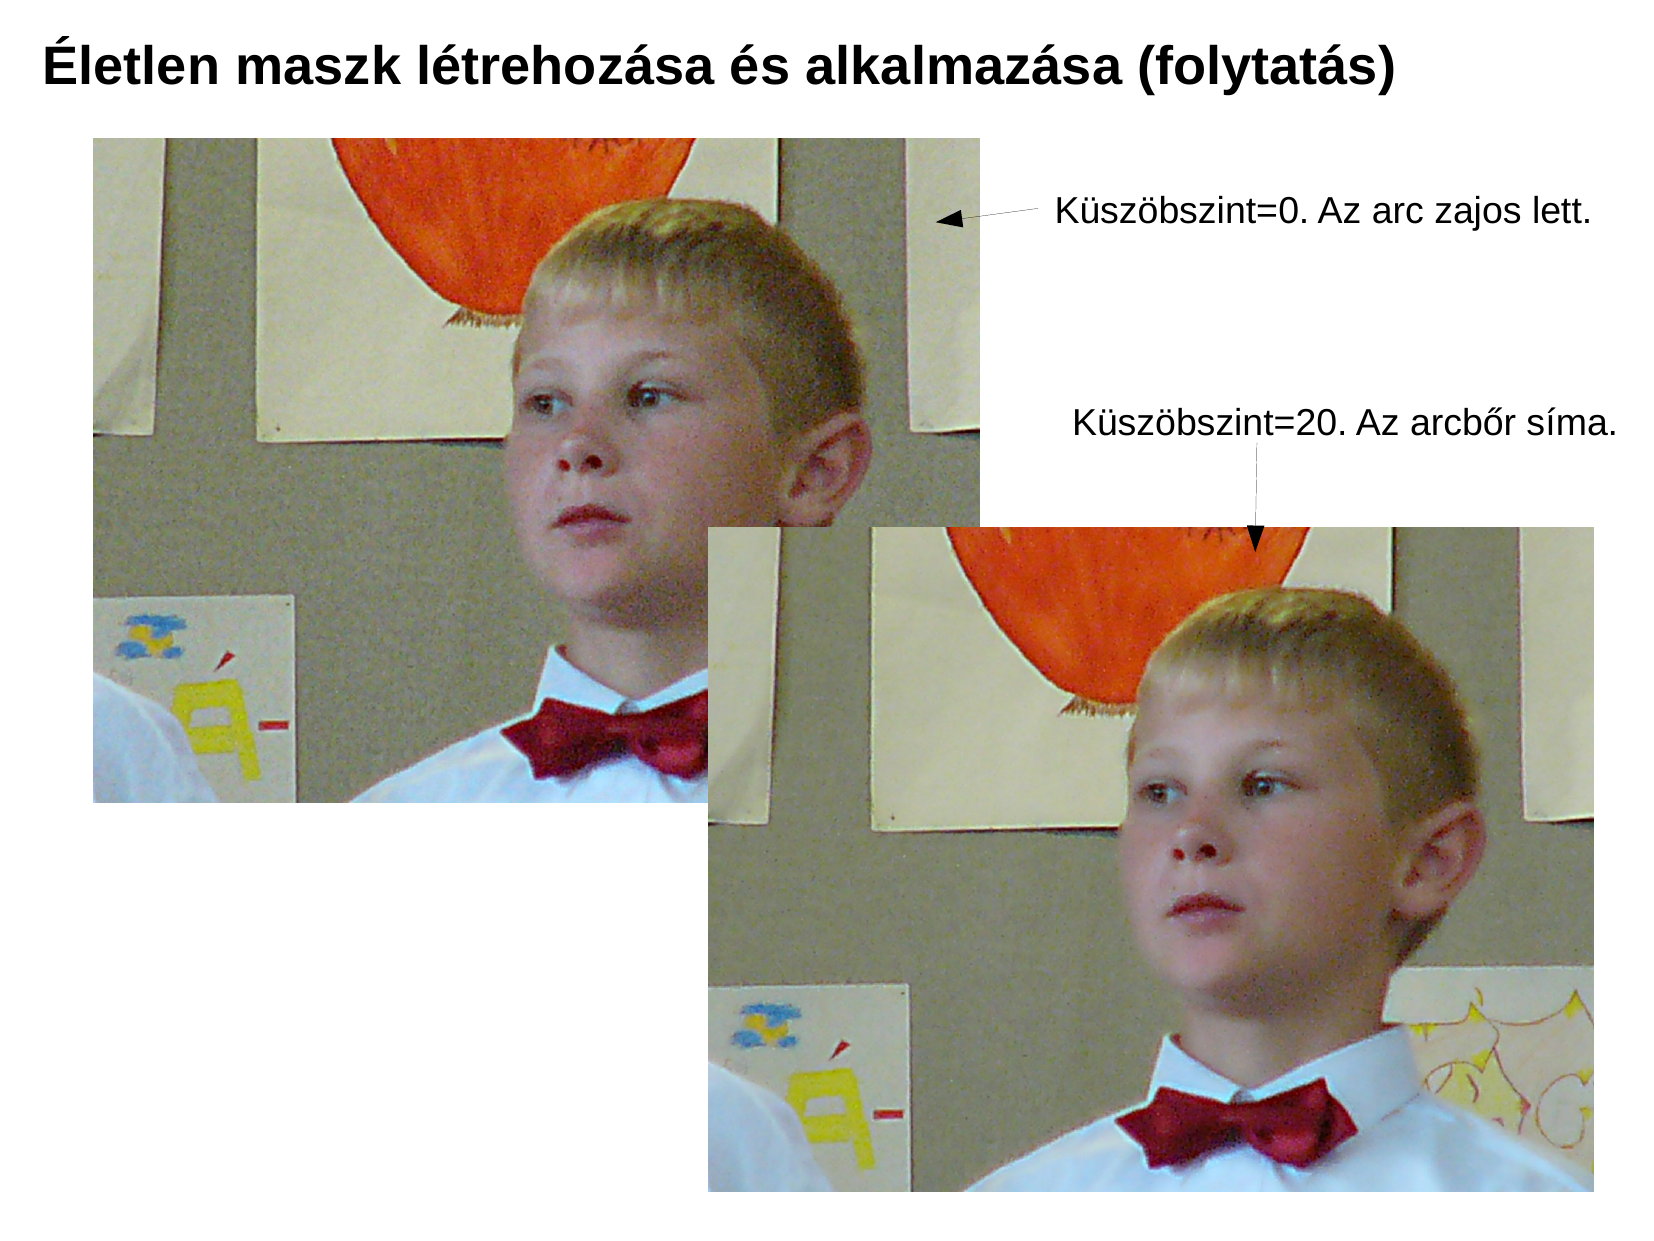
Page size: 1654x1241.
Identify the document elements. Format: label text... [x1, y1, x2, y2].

text_box Küszöbszint=0. Az arc zajos lett. [1039, 182, 1609, 240]
text_box Életlen maszk létrehozása és alkalmazása (folytatás) [27, 27, 1413, 105]
text_box Küszöbszint=20. Az arcbőr síma. [1057, 394, 1634, 451]
picture [93, 138, 1594, 1192]
